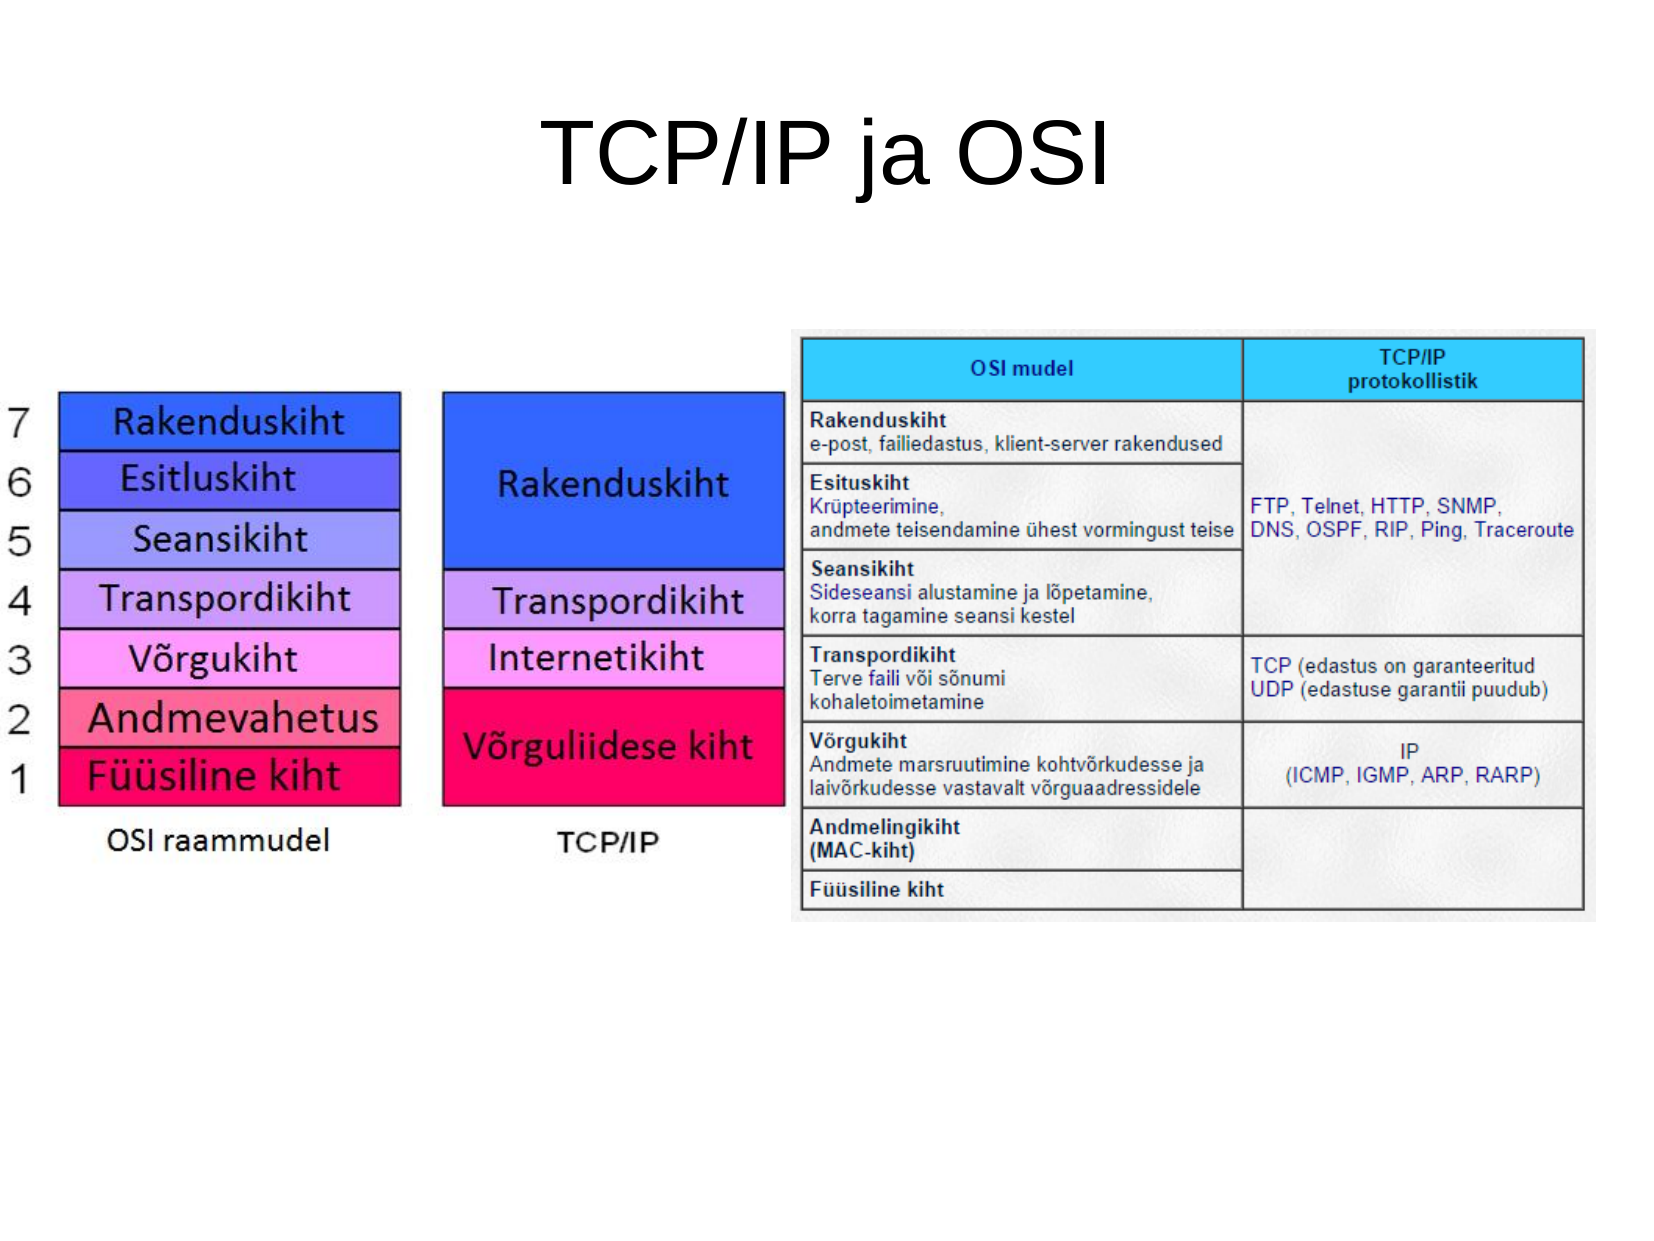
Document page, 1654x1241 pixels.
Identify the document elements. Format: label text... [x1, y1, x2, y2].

title TCP/IP ja OSI [82, 49, 1571, 257]
picture [0, 329, 1596, 922]
